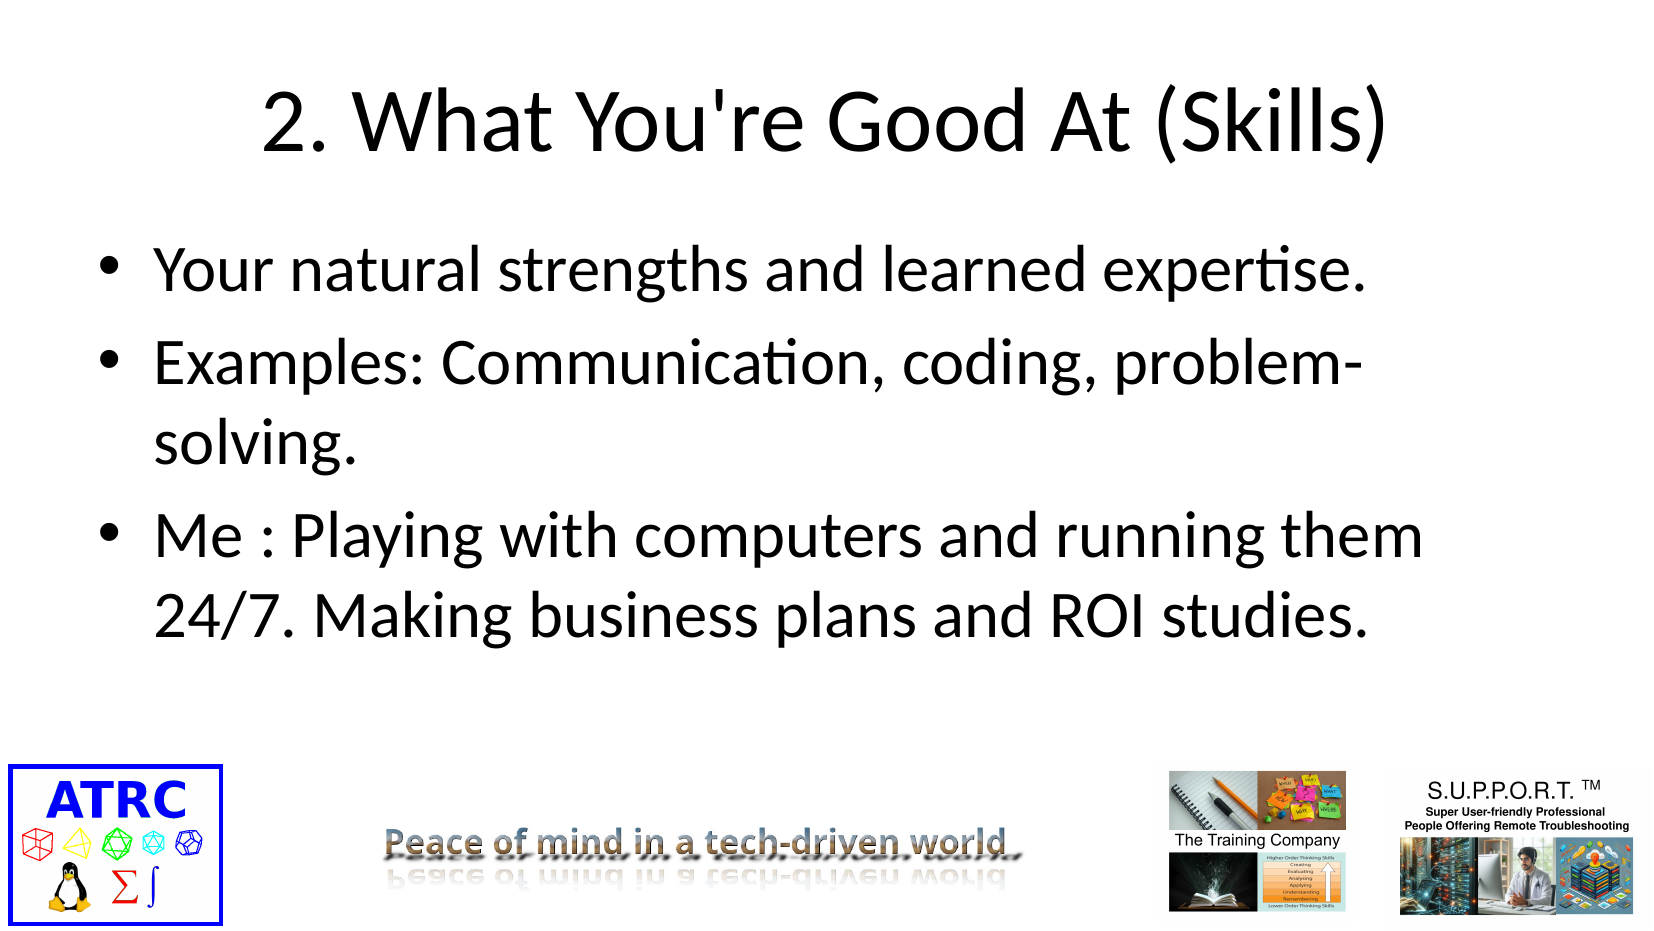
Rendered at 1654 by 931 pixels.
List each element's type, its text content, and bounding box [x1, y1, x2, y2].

list Your natural strengths and learned expertise. Examples: Communication, coding, problem-solving. Me : Playing with computers and running them 24/7. Making business plans and ROI studies. [82, 217, 1571, 831]
picture [1157, 831, 1358, 922]
picture [8, 764, 223, 926]
title 2. What You're Good At (Skills) [82, 37, 1571, 193]
picture [380, 831, 1026, 904]
picture [1384, 768, 1652, 930]
